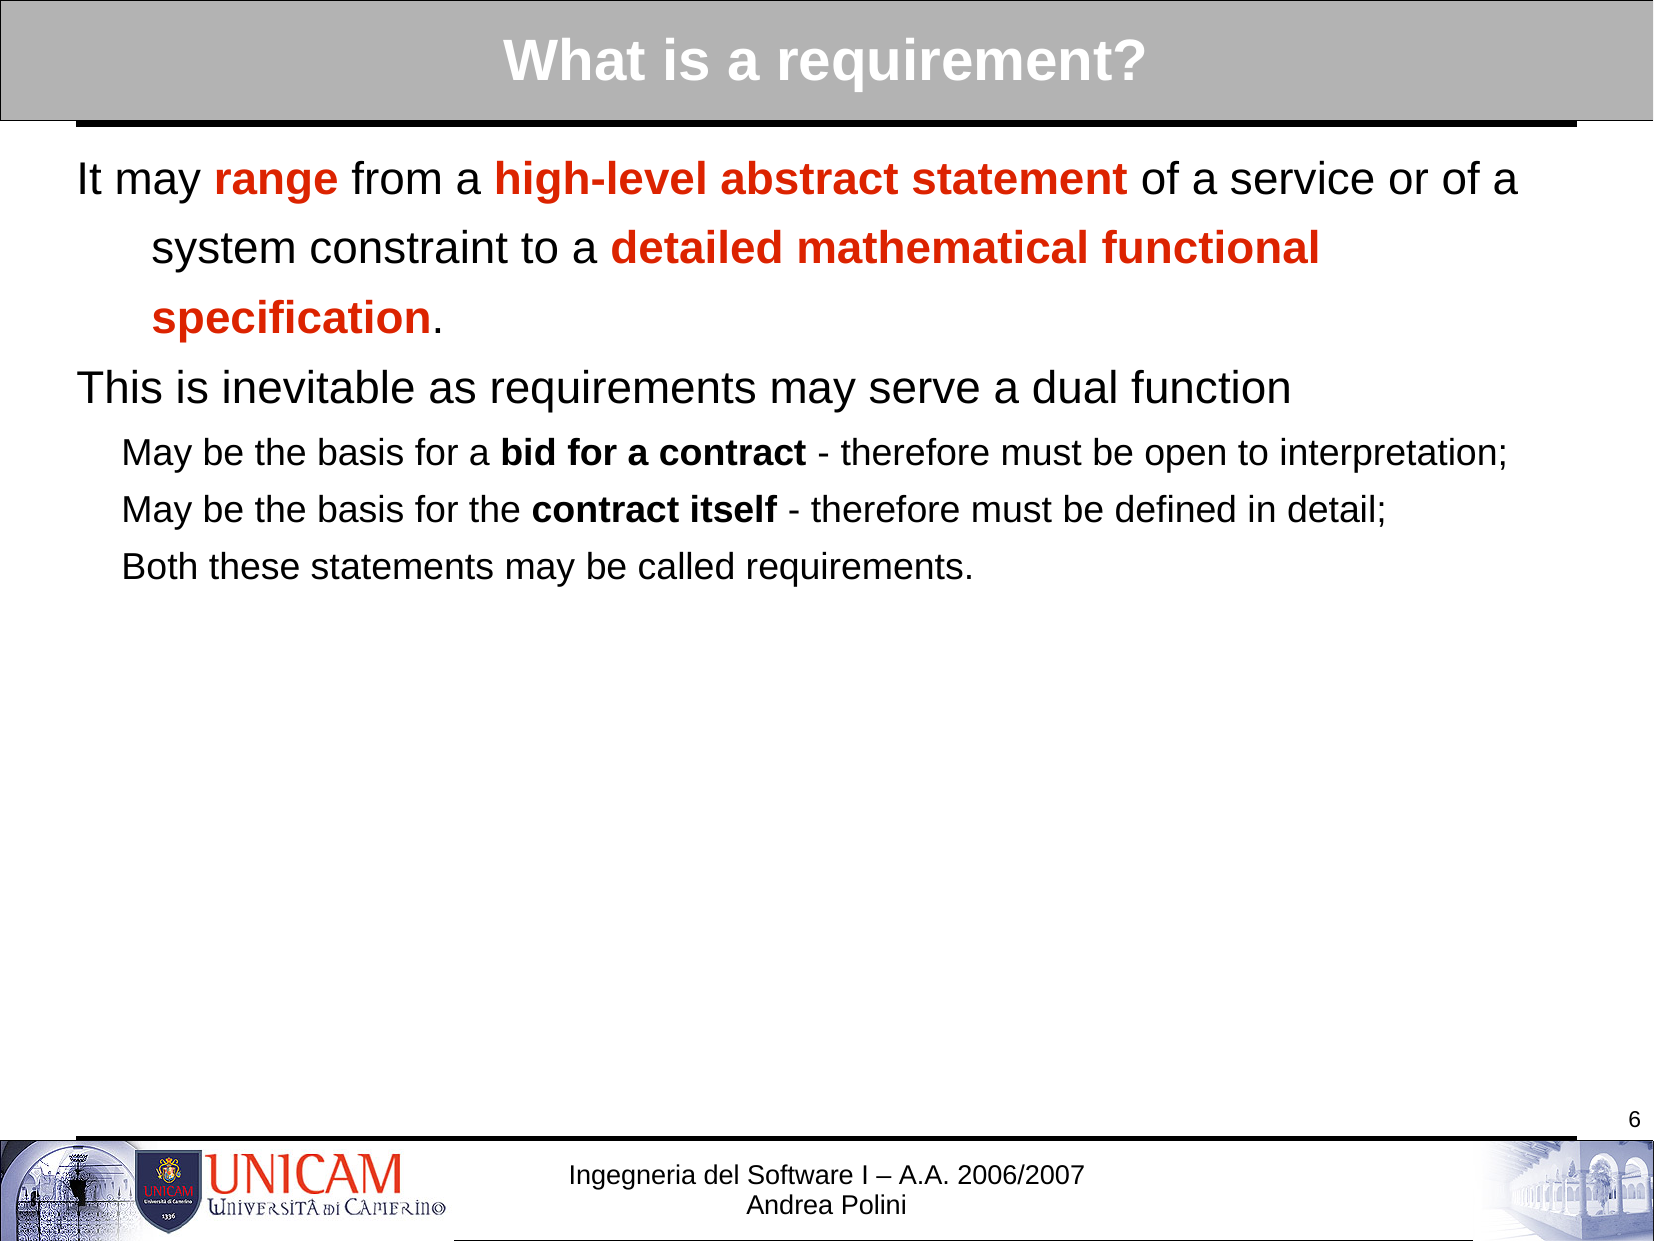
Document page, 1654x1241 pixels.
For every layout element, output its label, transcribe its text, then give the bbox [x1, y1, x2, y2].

list It may range from a high-level abstract statement of a service or of a system constraint to a detailed mathematical functional specification. This is inevitable as requirements may serve a dual function May be the basis for a bid for a contract - therefore must be open to interpretation; May be the basis for the contract itself - therefore must be defined in detail; Both these statements may be called requirements. [76, 152, 1577, 717]
title What is a requirement? [0, 0, 1653, 121]
picture [1473, 1141, 1654, 1241]
picture [0, 1141, 454, 1241]
